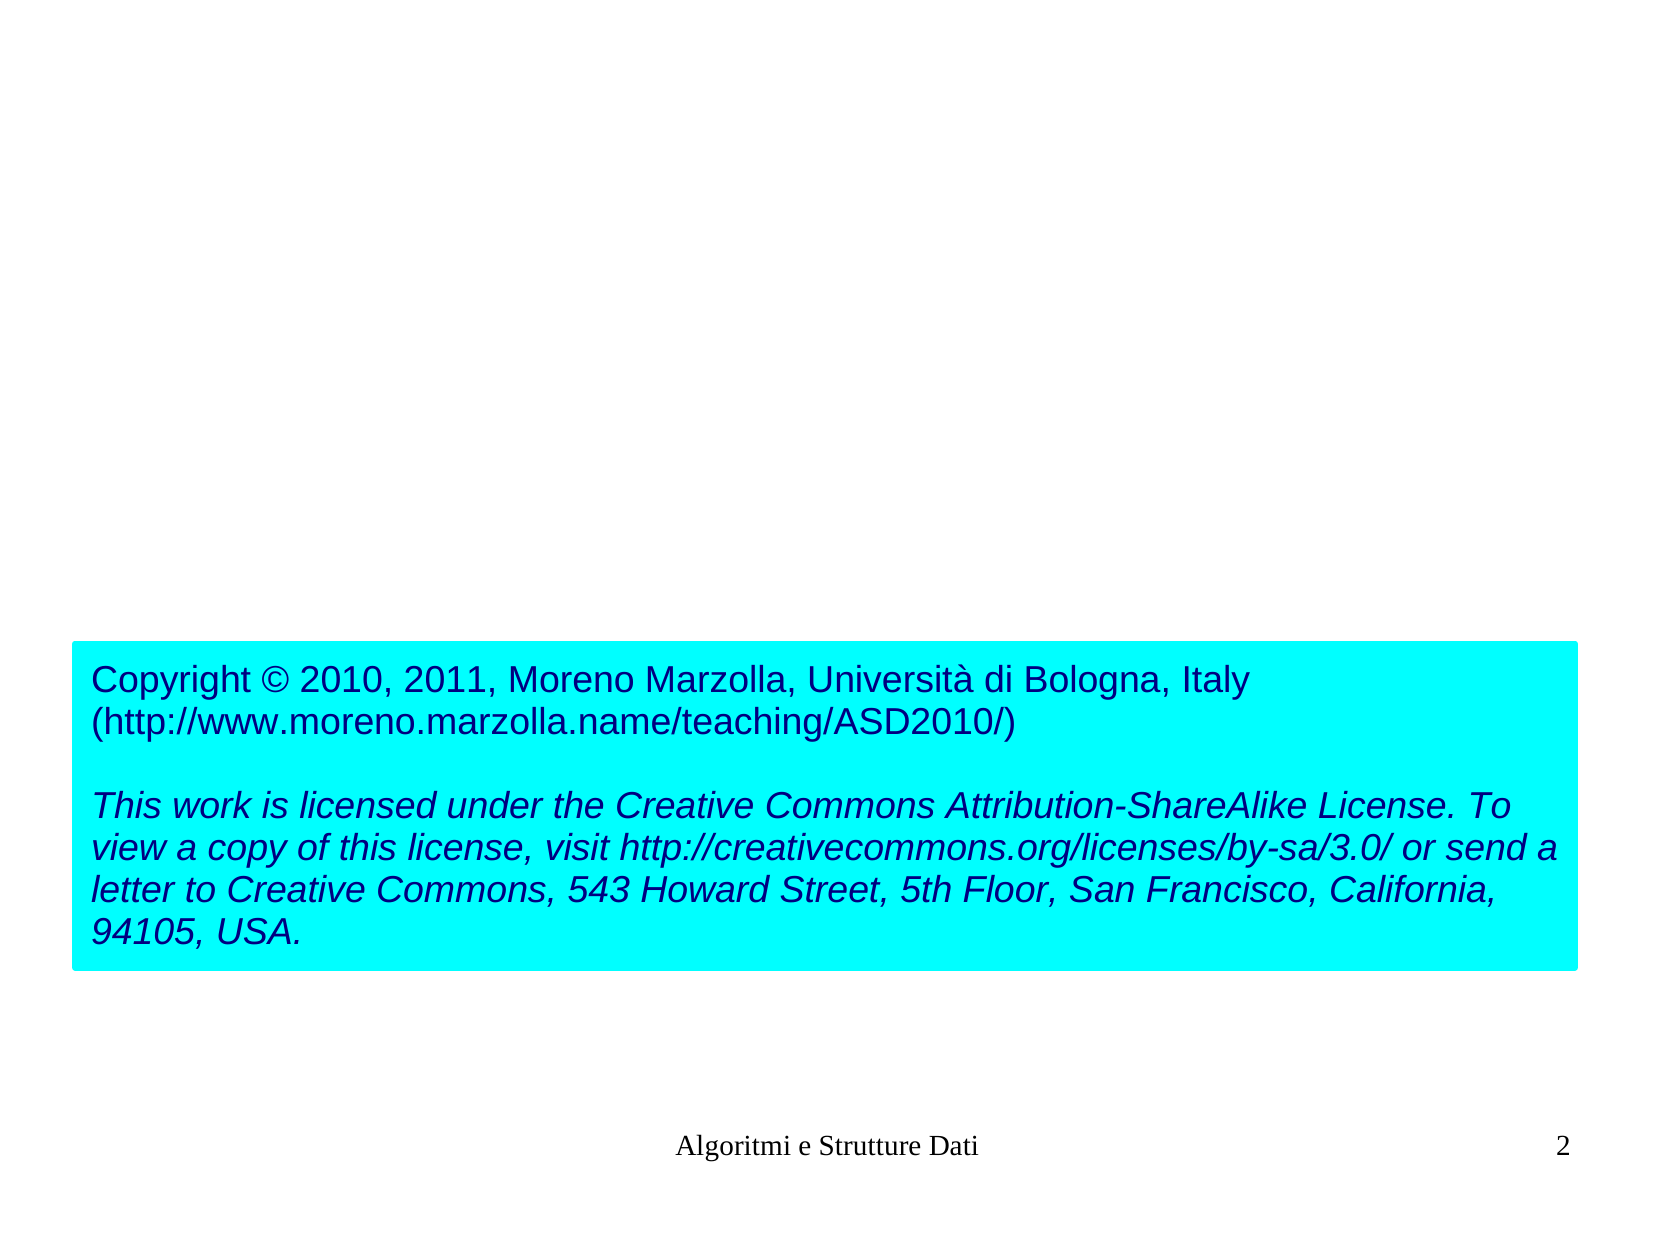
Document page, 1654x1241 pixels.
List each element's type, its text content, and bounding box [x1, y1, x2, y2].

text_box Copyright © 2010, 2011, Moreno Marzolla, Università di Bologna, Italy (http://www.moreno.marzolla.name/teaching/ASD2010/) This work is licensed under the Creative Commons Attribution-ShareAlike License. To view a copy of this license, visit http://creativecommons.org/licenses/by-sa/3.0/ or send a letter to Creative Commons, 543 Howard Street, 5th Floor, San Francisco, California, 94105, USA. [75, 643, 1576, 968]
